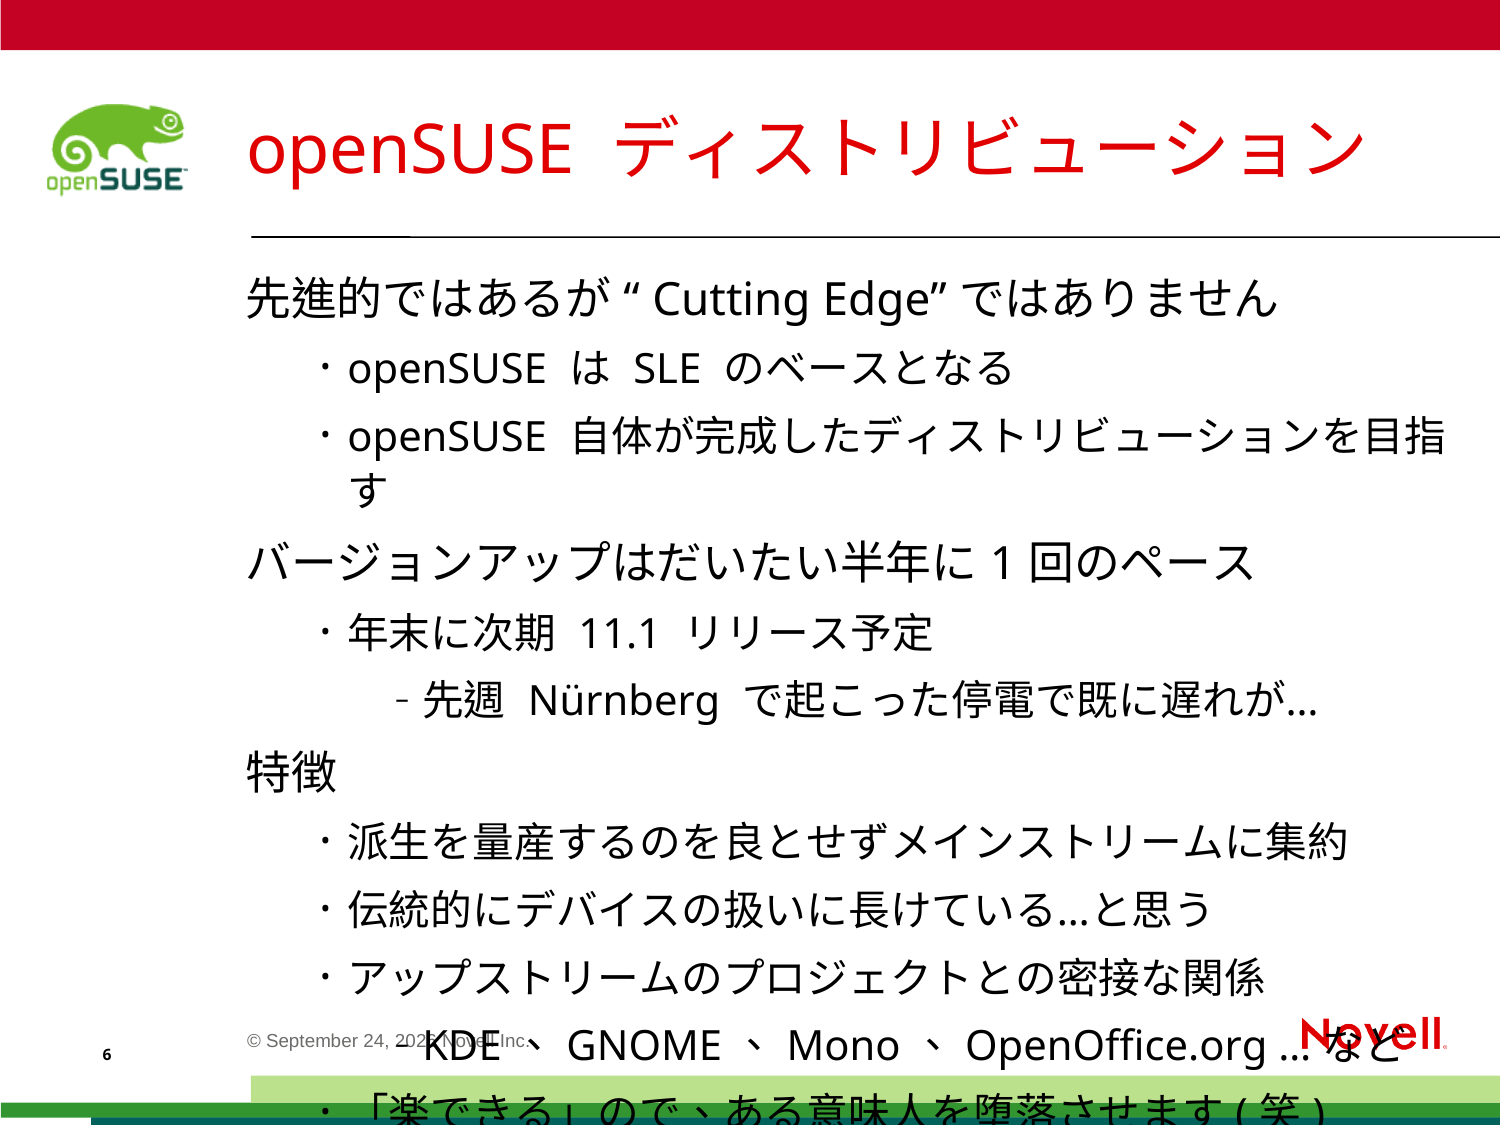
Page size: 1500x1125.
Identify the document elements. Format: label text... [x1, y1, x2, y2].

picture [1295, 1011, 1453, 1056]
list 先進的ではあるが “Cutting Edge”ではありません openSUSE は SLE のベースとなる openSUSE 自体が完成したディストリビューションを目指す バージョンアップはだいたい半年に1回のペース 年末に次期 11.1 リリース予定 先週 Nürnberg で起こった停電で既に遅れが… 特徴 派生を量産するのを良とせずメインストリームに集約 伝統的にデバイスの扱いに長けている…と思う アップストリームのプロジェクトとの密接な関係 KDE、GNOME、Mono、OpenOffice.org …など 「楽できる」ので、ある意味人を堕落させます(笑) [245, 267, 1458, 980]
title openSUSE ディストリビューション [246, 60, 1409, 239]
picture [47, 104, 188, 197]
